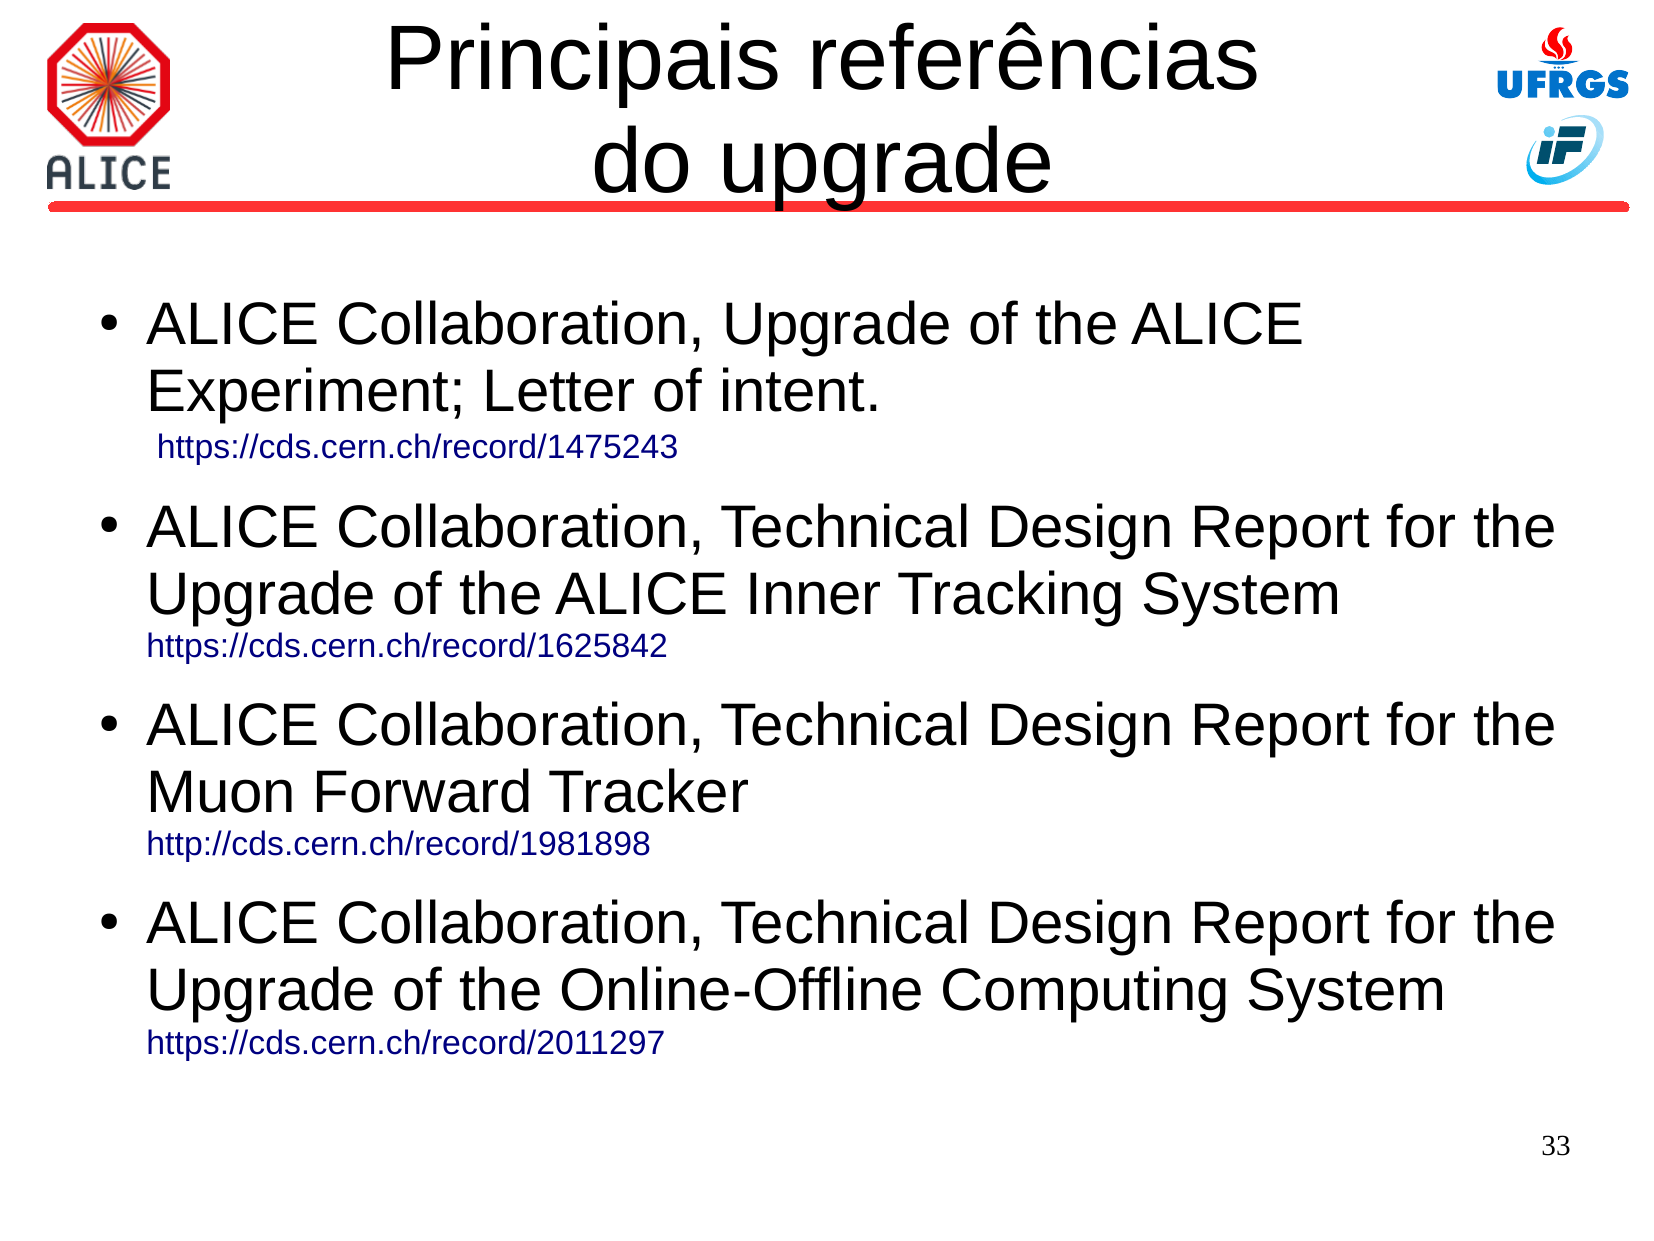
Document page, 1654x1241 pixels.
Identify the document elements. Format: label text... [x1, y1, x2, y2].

picture [1542, 176, 1558, 185]
picture [1526, 153, 1531, 162]
picture [1497, 27, 1629, 103]
picture [47, 23, 170, 190]
title Principais referências do upgrade [193, 5, 1453, 213]
list ALICE Collaboration, Upgrade of the ALICE Experiment; Letter of intent. https://cds.cern.ch/record/1475243 ALICE Collaboration, Technical Design Report for the Upgrade of the ALICE Inner Tracking System https://cds.cern.ch/record/1625842 ALICE Collaboration, Technical Design Report for the Muon Forward Tracker http://cds.cern.ch/record/1981898 ALICE Collaboration, Technical Design Report for the Upgrade of the Online-Offline Computing System https://cds.cern.ch/record/2011297 [82, 290, 1571, 1111]
